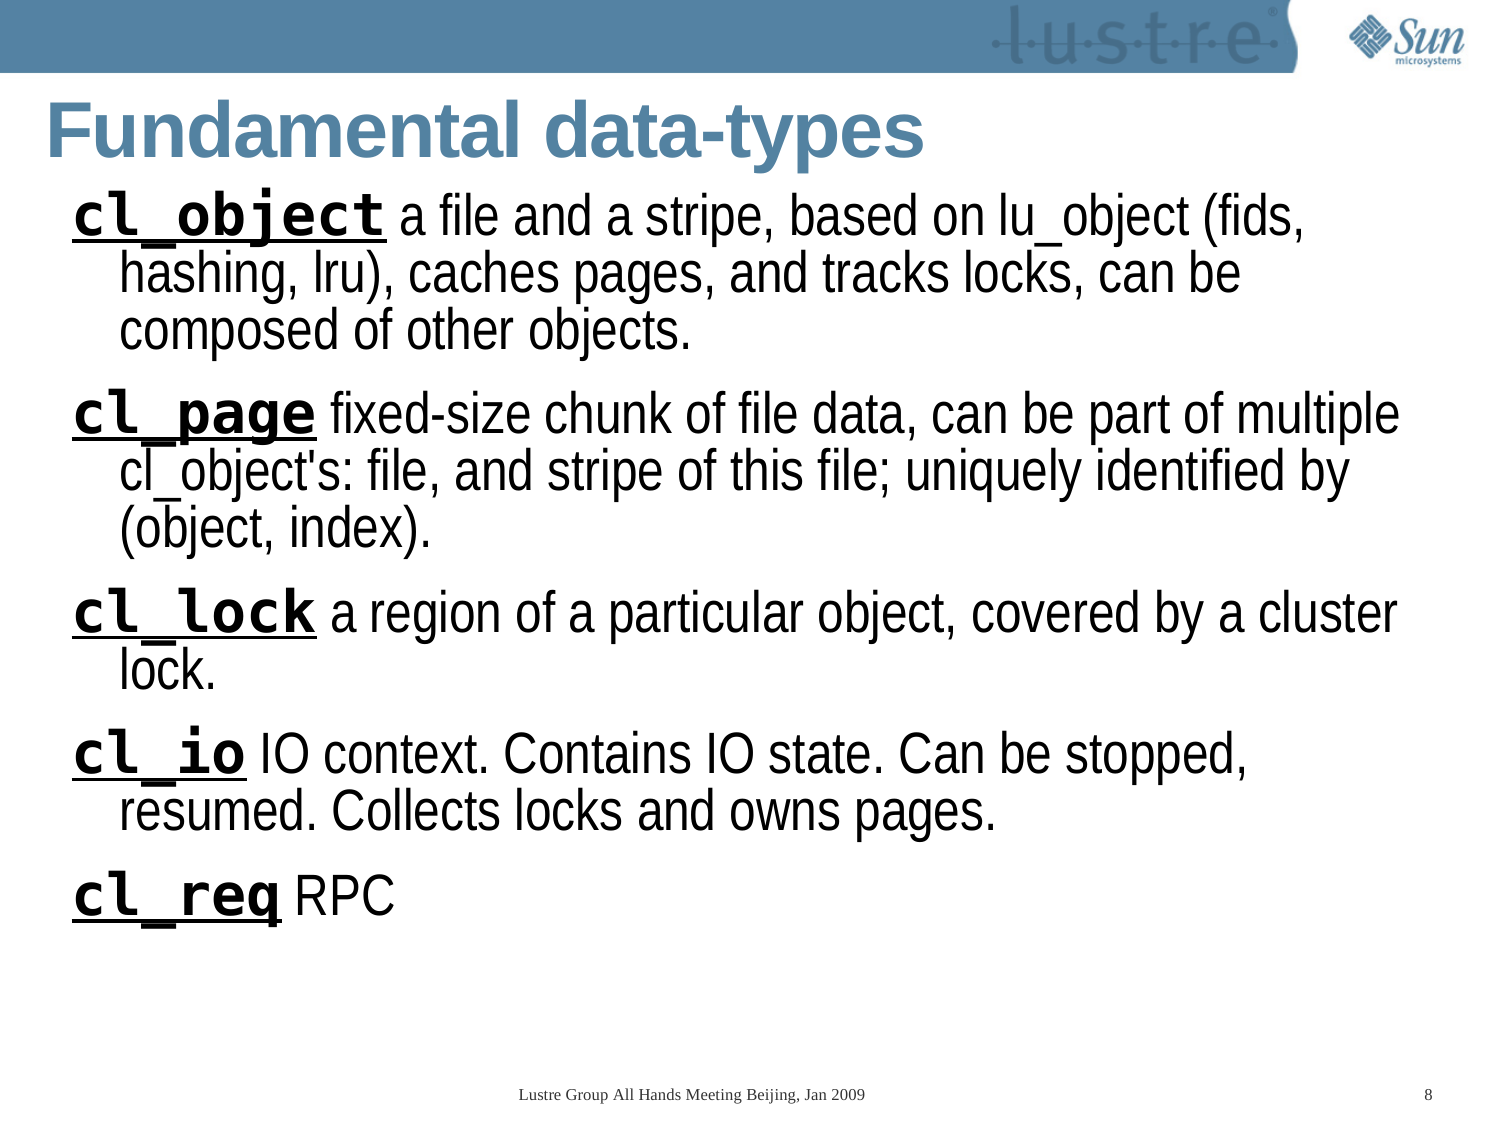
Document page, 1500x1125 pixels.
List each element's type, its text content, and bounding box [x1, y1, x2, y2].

picture [0, 0, 1500, 91]
title Fundamental data-types [45, 75, 1463, 181]
list cl_object a file and a stripe, based on lu_object (fids, hashing, lru), caches pages, and tracks locks, can be composed of other objects. cl_page fixed-size chunk of file data, can be part of multiple cl_object's: file, and stripe of this file; uniquely identified by (object, index). cl_lock a region of a particular object, covered by a cluster lock. cl_io IO context. Contains IO state. Can be stopped, resumed. Collects locks and owns pages. cl_req RPC [37, 181, 1463, 1121]
